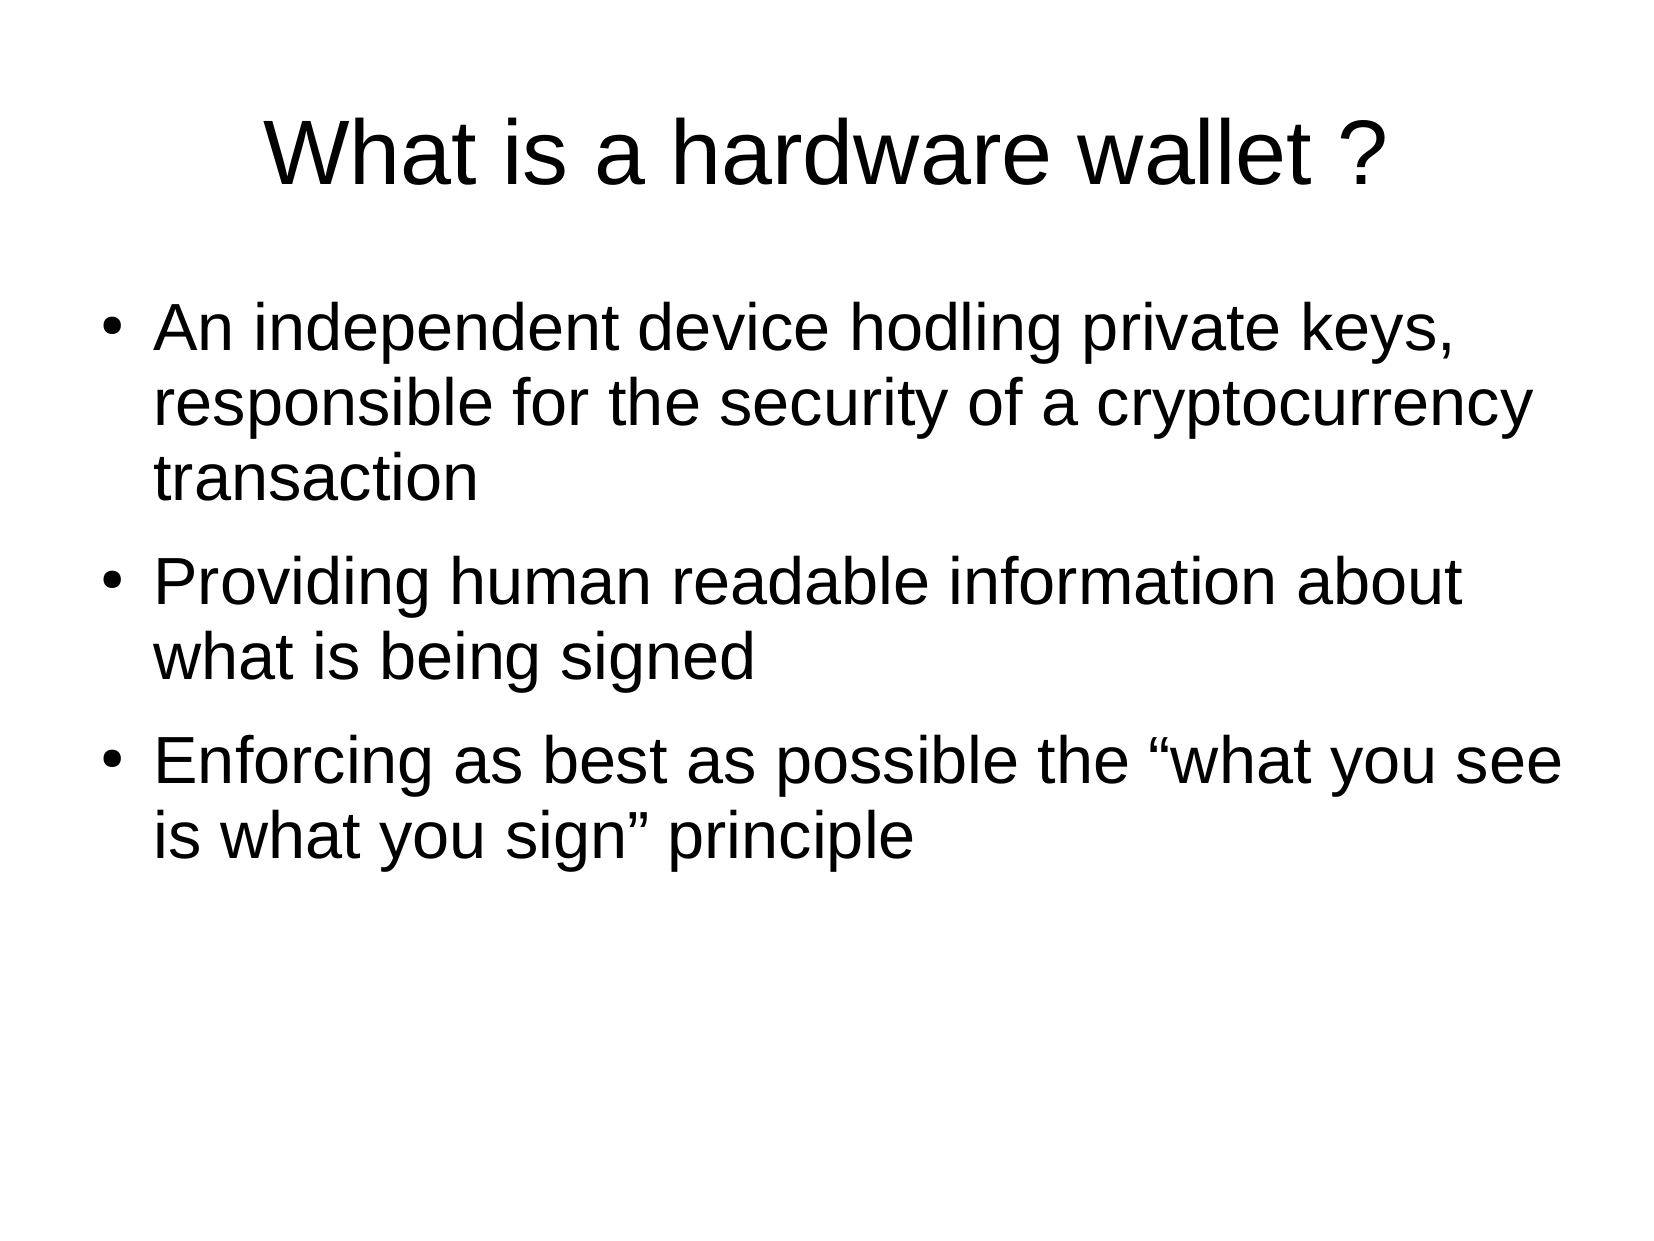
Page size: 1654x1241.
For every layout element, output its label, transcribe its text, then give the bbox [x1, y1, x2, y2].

title What is a hardware wallet ? [82, 49, 1571, 257]
list An independent device hodling private keys, responsible for the security of a cryptocurrency transaction Providing human readable information about what is being signed Enforcing as best as possible the “what you see is what you sign” principle [82, 290, 1571, 1109]
